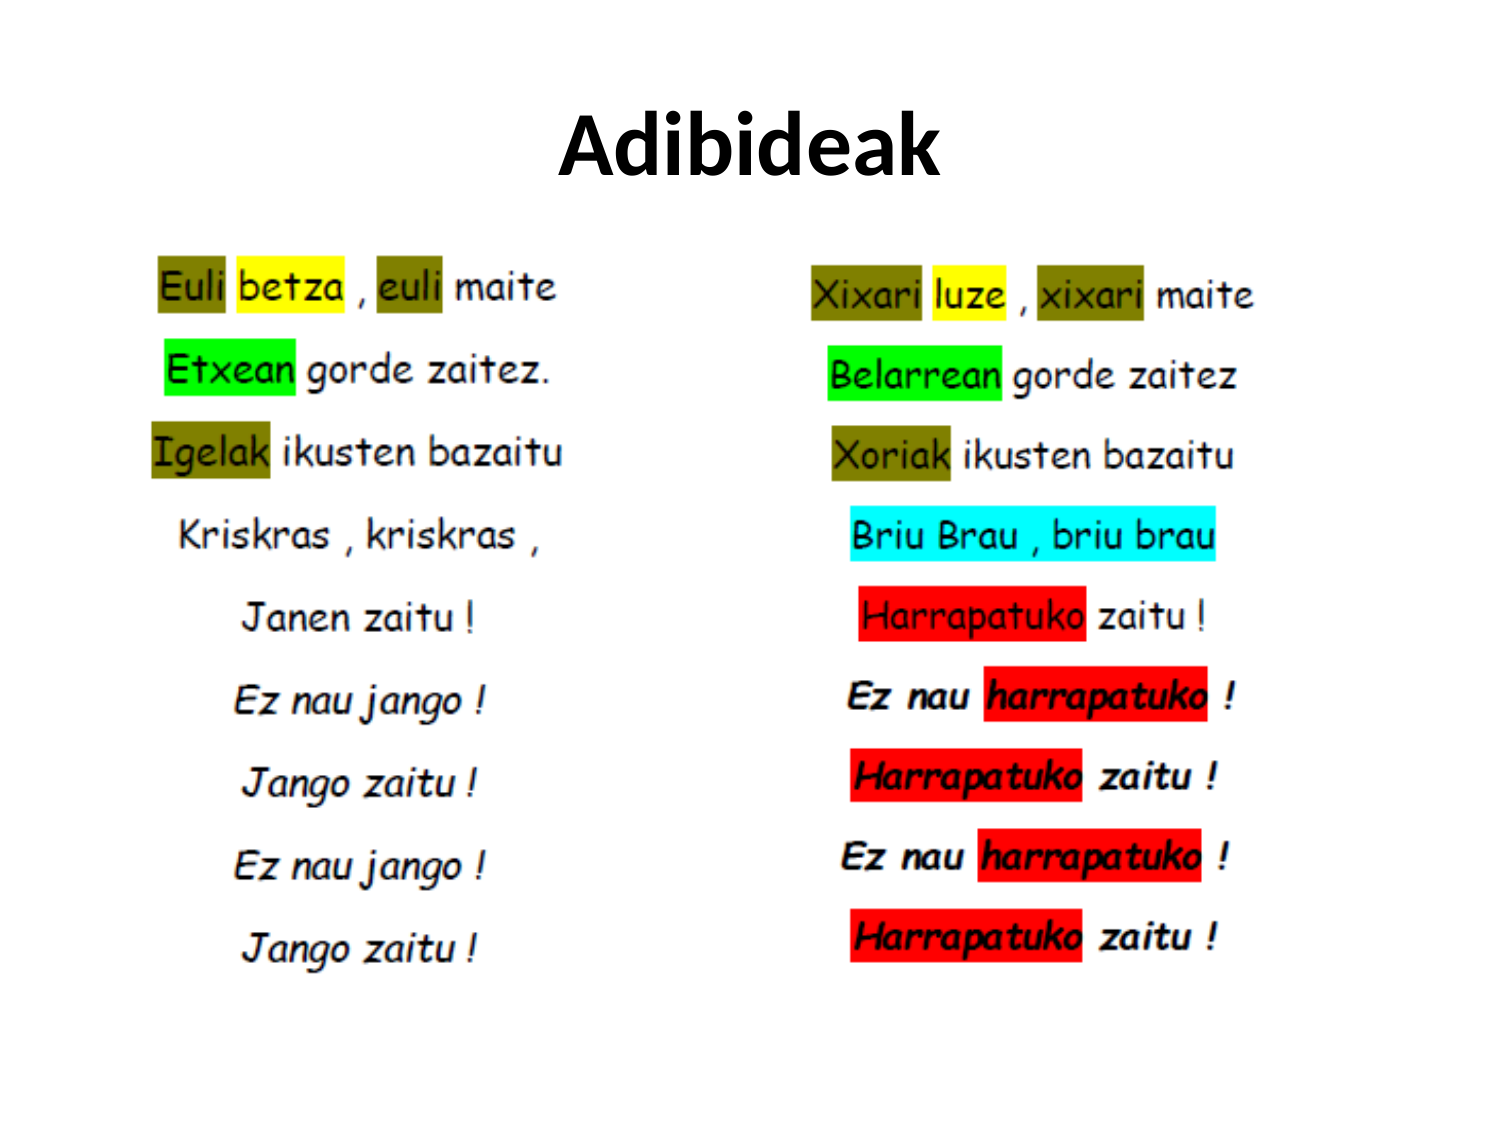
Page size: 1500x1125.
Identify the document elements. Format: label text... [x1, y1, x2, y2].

picture [135, 231, 611, 1001]
title Adibideak [75, 45, 1425, 233]
picture [785, 239, 1354, 1006]
